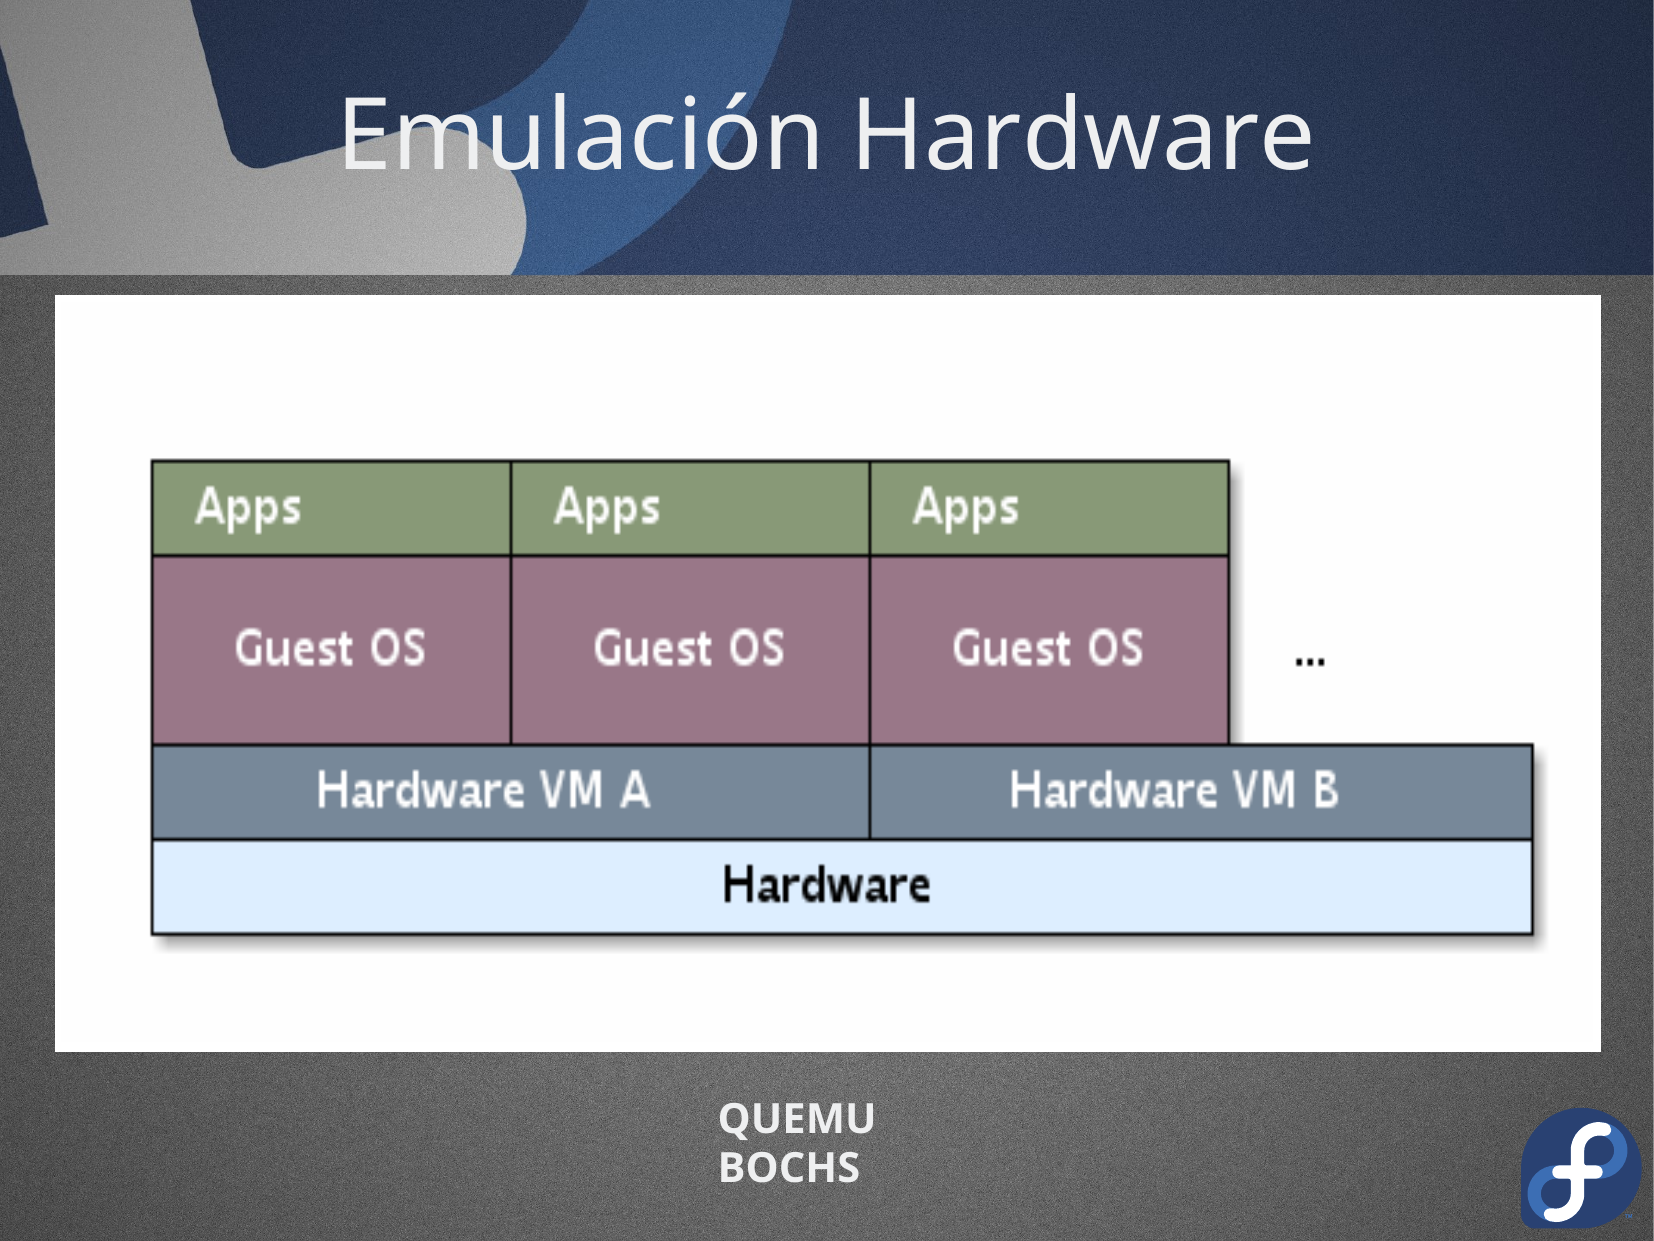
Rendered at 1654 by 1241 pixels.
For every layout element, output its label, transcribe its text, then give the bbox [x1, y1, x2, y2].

picture [0, 0, 1654, 1241]
text_box QUEMU BOCHS [59, 1039, 1536, 1241]
text_box Emulación Hardware [88, 29, 1565, 237]
